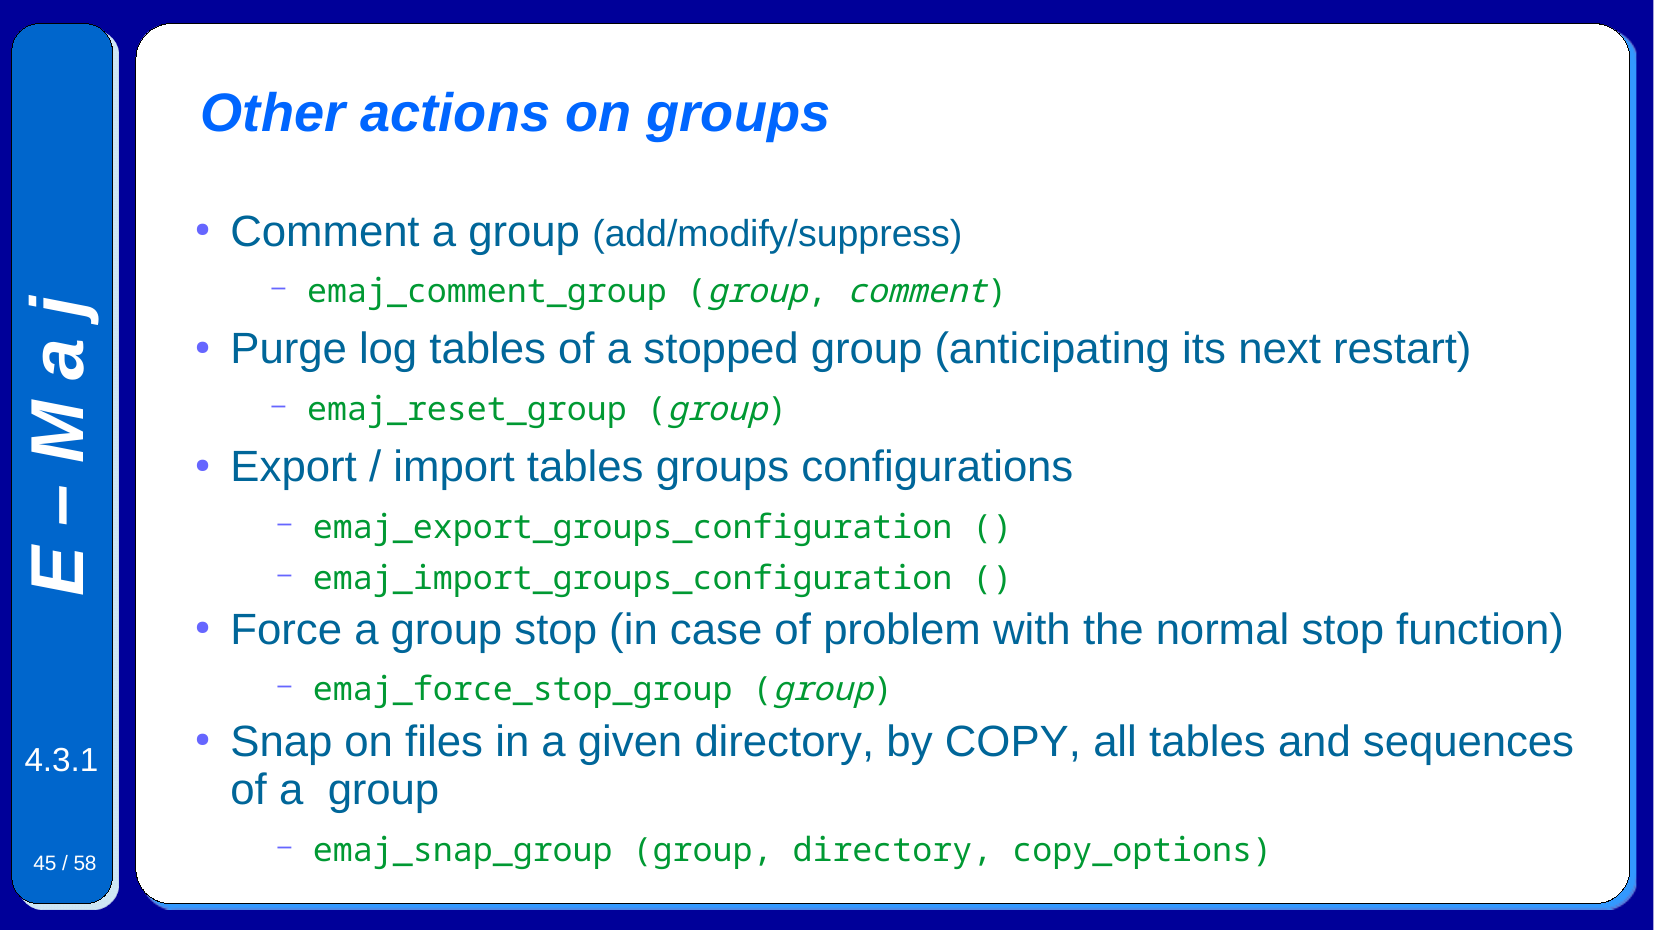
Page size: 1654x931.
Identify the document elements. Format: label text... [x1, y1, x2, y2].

list Comment a group (add/modify/suppress) emaj_comment_group (group, comment) Purge log tables of a stopped group (anticipating its next restart) emaj_reset_group (group) Export / import tables groups configurations emaj_export_groups_configuration () emaj_import_groups_configuration () Force a group stop (in case of problem with the normal stop function) emaj_force_stop_group (group) Snap on files in a given directory, by COPY, all tables and sequences of a group emaj_snap_group (group, directory, copy_options) [177, 206, 1587, 922]
title Other actions on groups [200, 34, 1575, 191]
